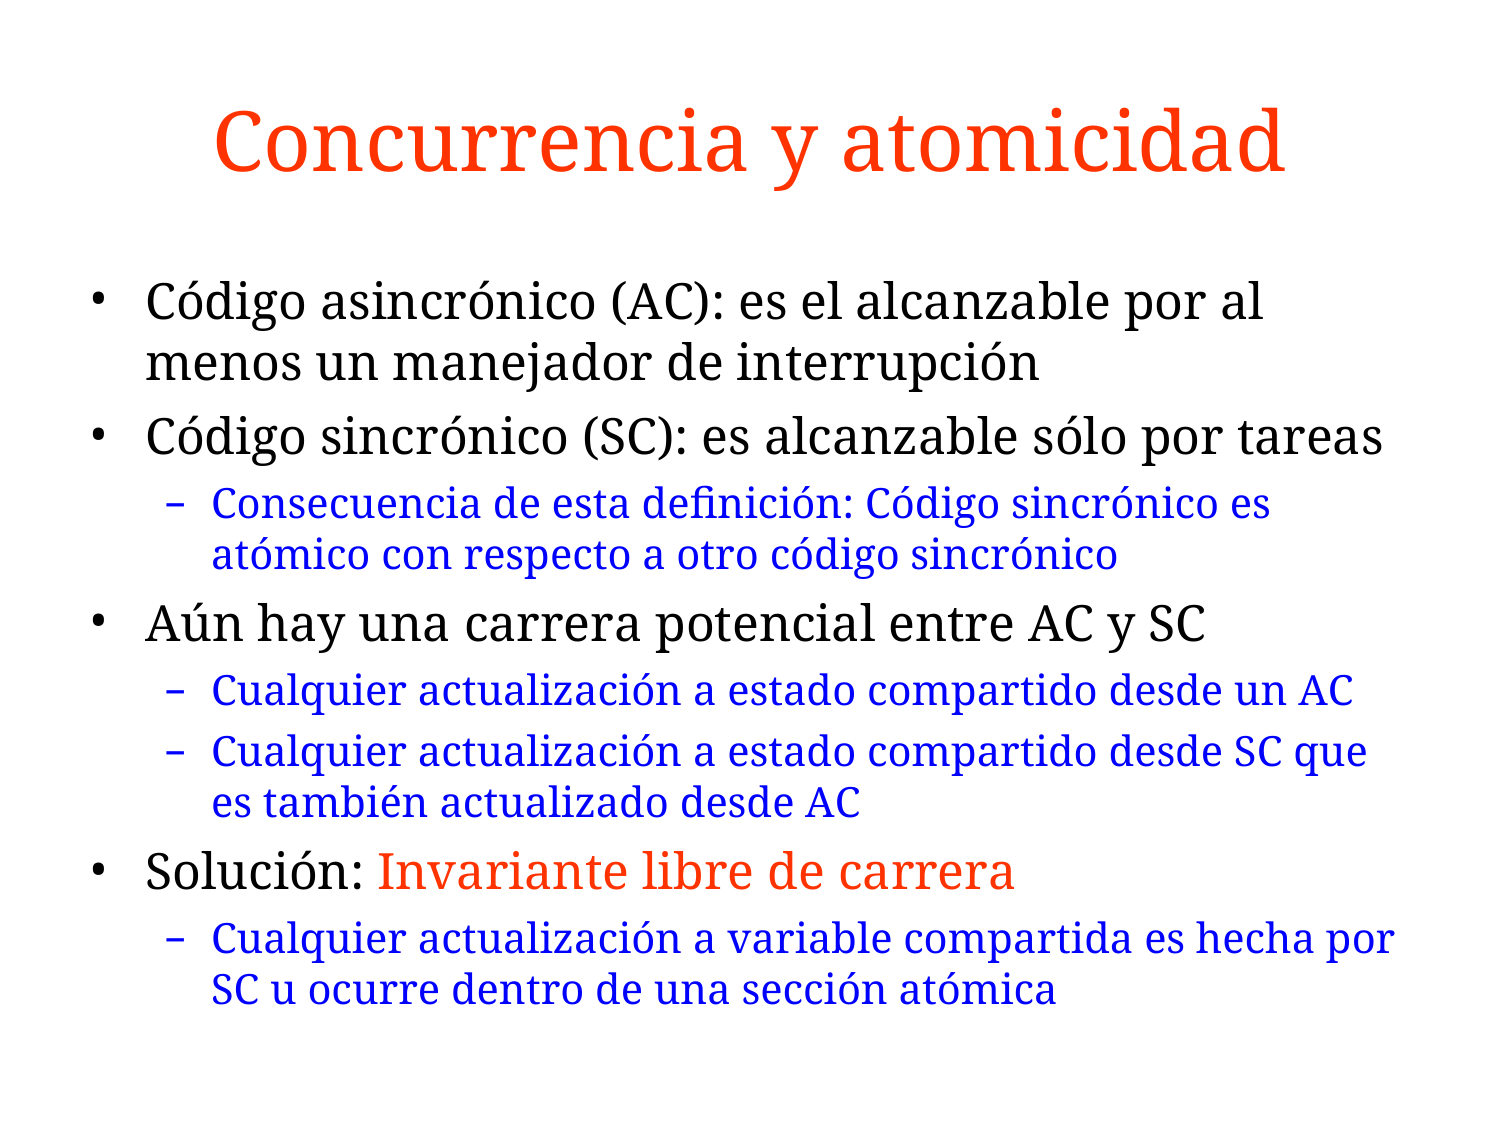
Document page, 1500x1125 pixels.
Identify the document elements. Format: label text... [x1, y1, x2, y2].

list Código asincrónico (AC): es el alcanzable por al menos un manejador de interrupción Código sincrónico (SC): es alcanzable sólo por tareas Consecuencia de esta definición: Código sincrónico es atómico con respecto a otro código sincrónico Aún hay una carrera potencial entre AC y SC Cualquier actualización a estado compartido desde un AC Cualquier actualización a estado compartido desde SC que es también actualizado desde AC Solución: Invariante libre de carrera Cualquier actualización a variable compartida es hecha por SC u ocurre dentro de una sección atómica [75, 262, 1426, 1006]
title Concurrencia y atomicidad [75, 45, 1426, 233]
